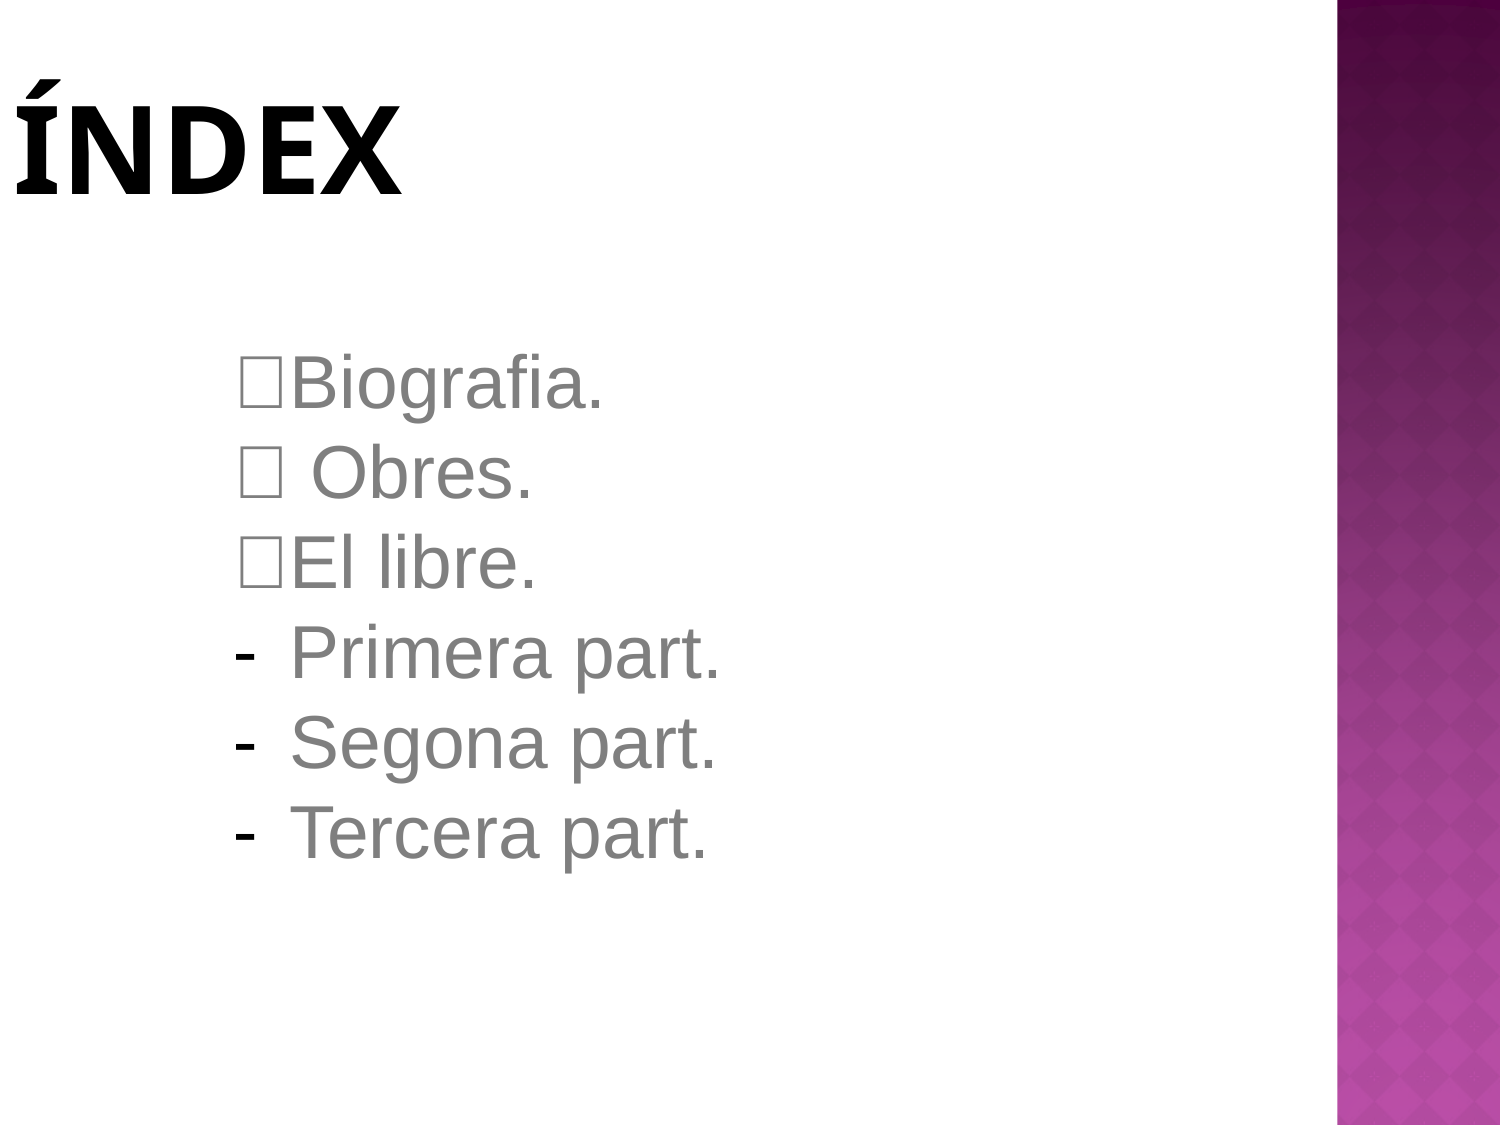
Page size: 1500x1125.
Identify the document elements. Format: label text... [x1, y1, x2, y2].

title índex [0, 51, 1350, 227]
text_box Biografia.  Obres. El libre. Primera part. Segona part. Tercera part. [218, 326, 1282, 887]
